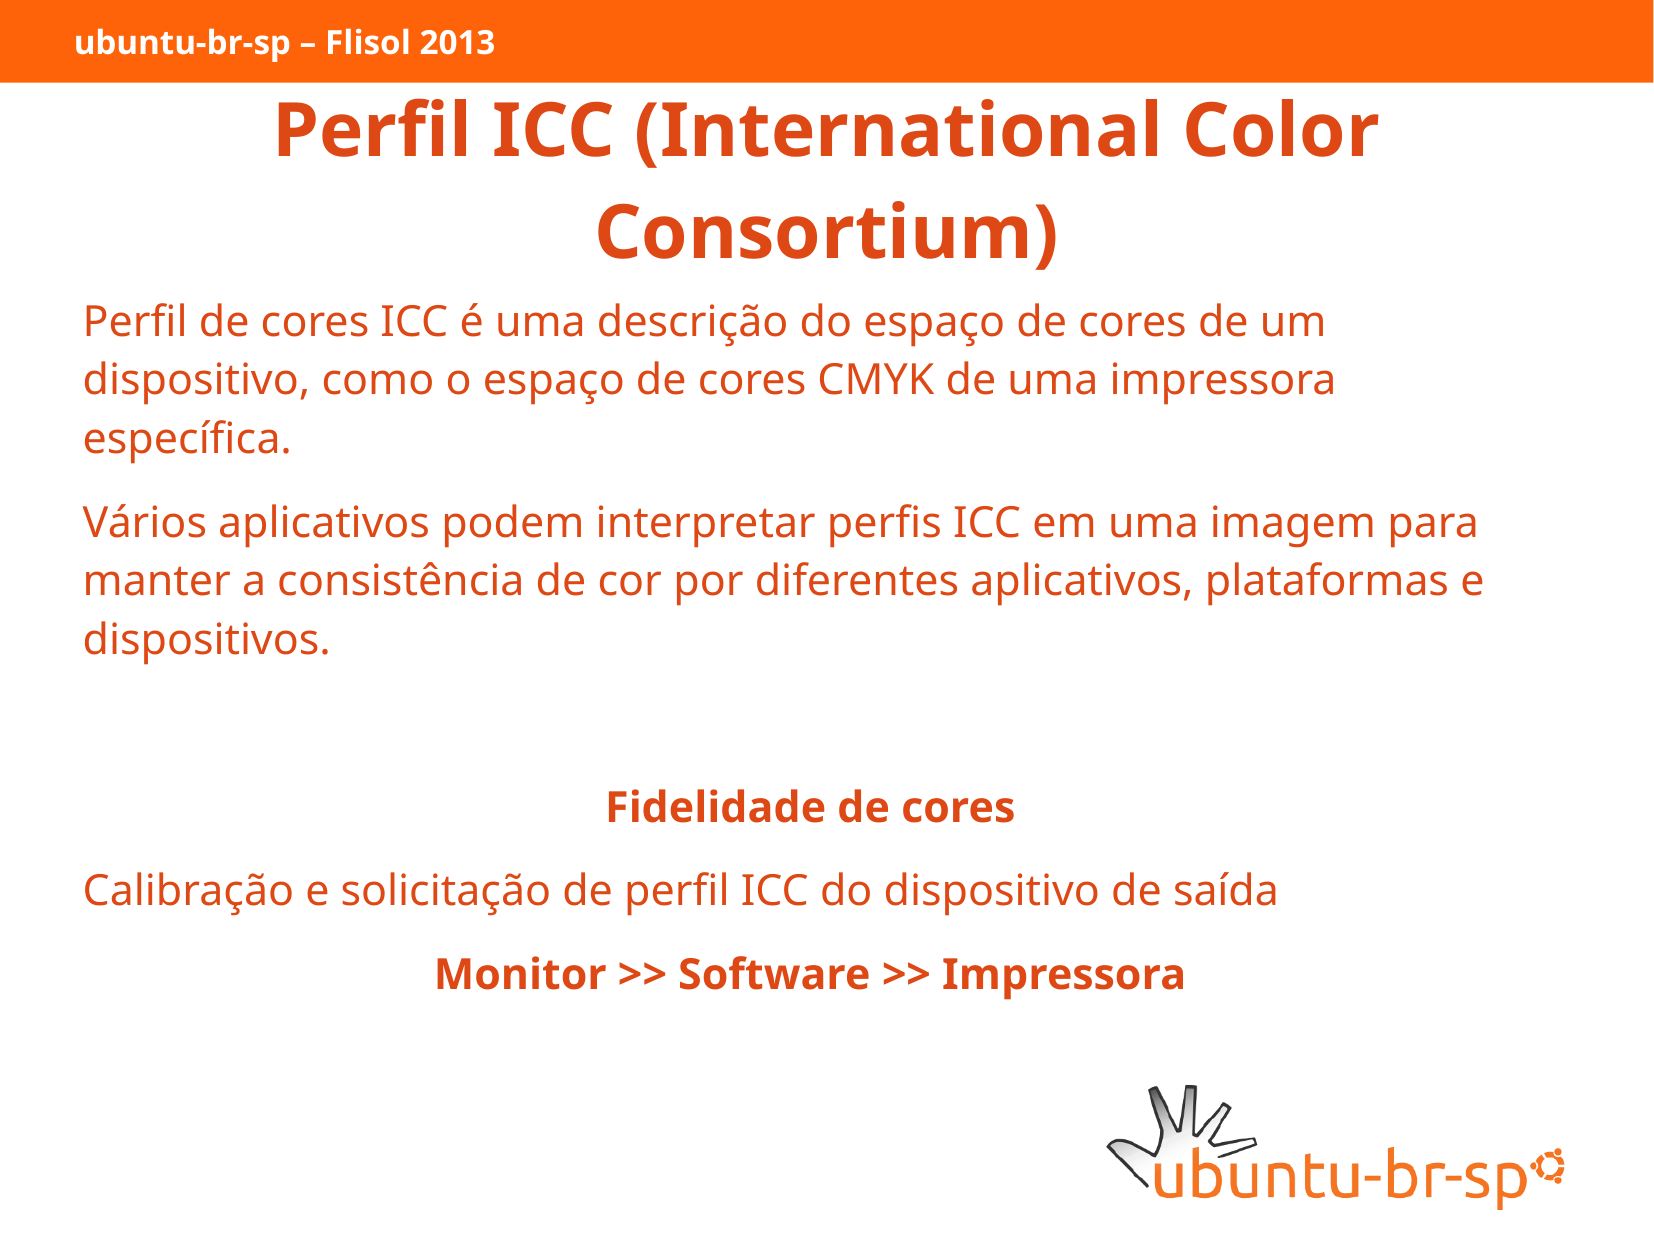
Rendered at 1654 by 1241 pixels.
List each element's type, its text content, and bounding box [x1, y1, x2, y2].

list Perfil de cores ICC é uma descrição do espaço de cores de um dispositivo, como o espaço de cores CMYK de uma impressora específica. Vários aplicativos podem interpretar perfis ICC em uma imagem para manter a consistência de cor por diferentes aplicativos, plataformas e dispositivos. Fidelidade de cores Calibração e solicitação de perfil ICC do dispositivo de saída Monitor >> Software >> Impressora [82, 290, 1539, 1010]
picture [1098, 1080, 1571, 1216]
title Perfil ICC (International Color Consortium) [82, 93, 1571, 263]
